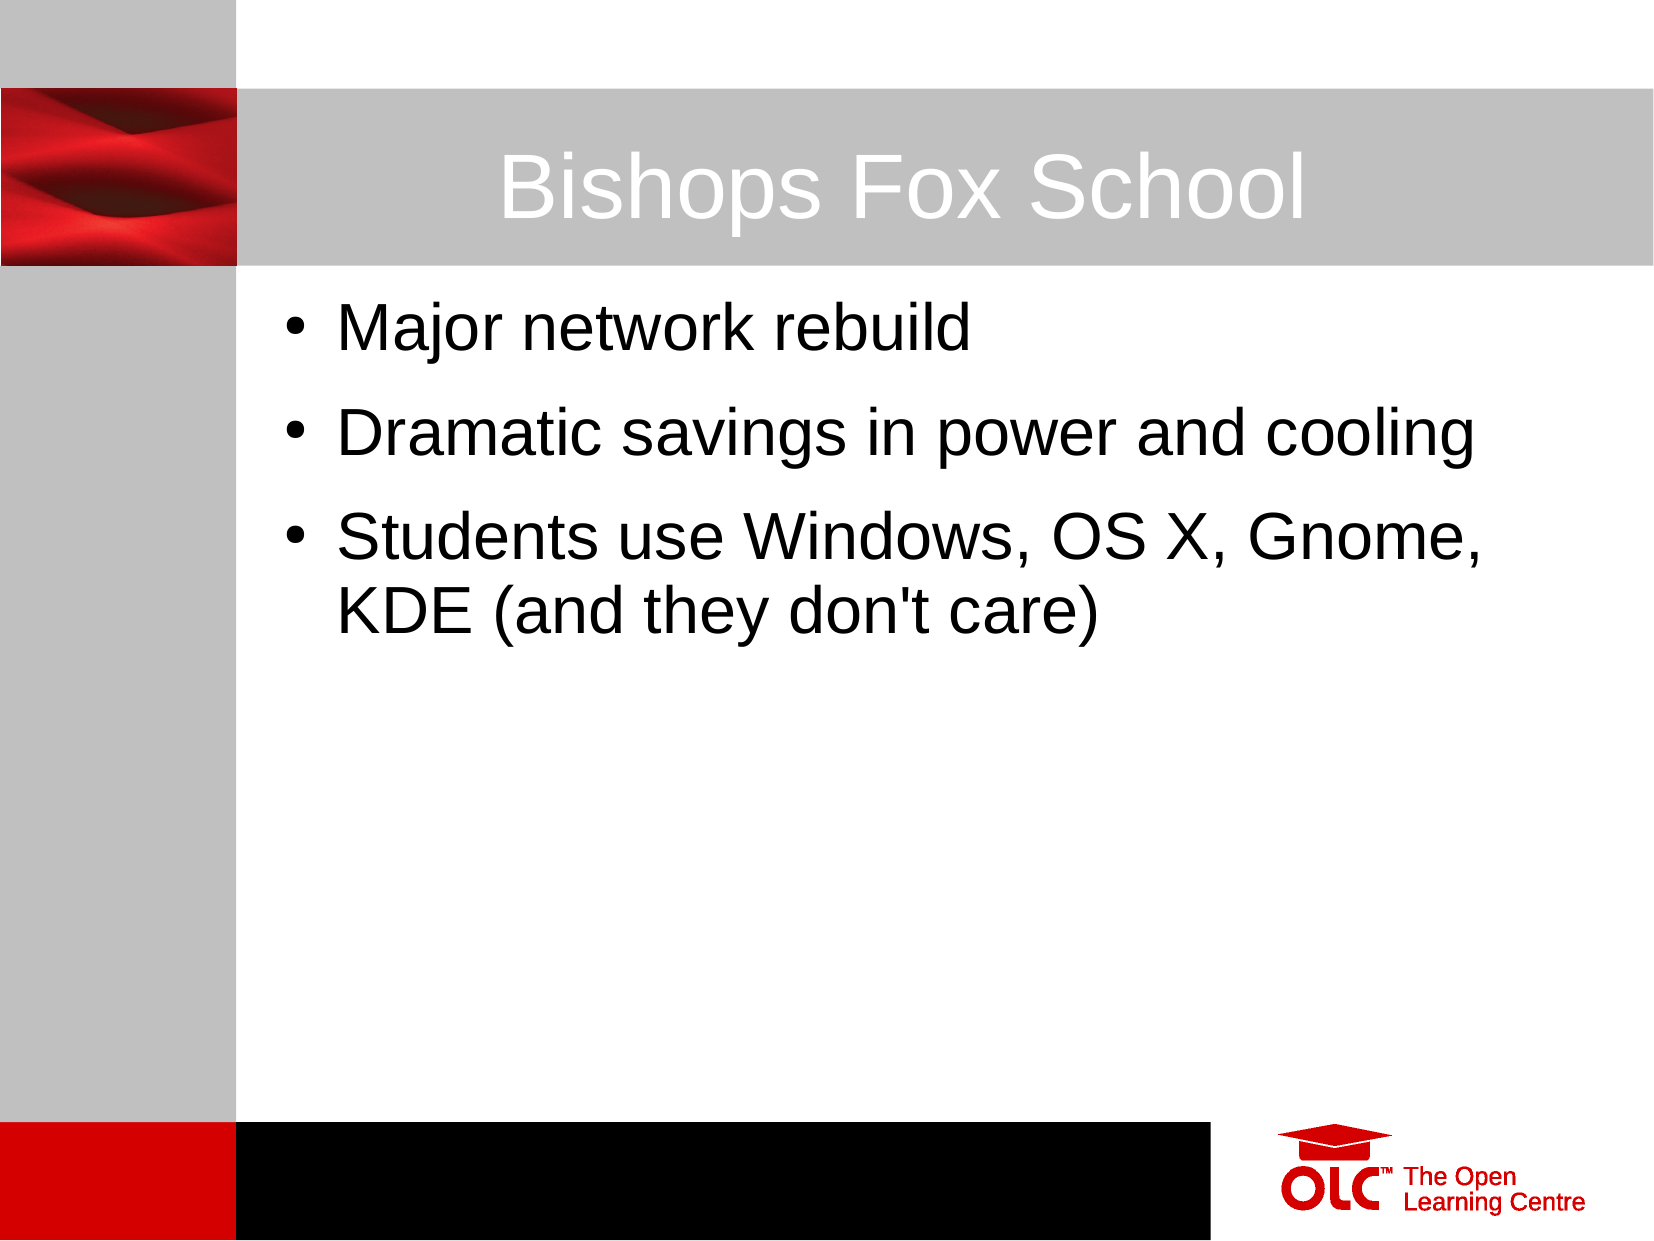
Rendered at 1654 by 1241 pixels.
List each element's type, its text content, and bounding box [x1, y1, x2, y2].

title Bishops Fox School [236, 118, 1571, 257]
picture [1269, 1121, 1589, 1220]
list Major network rebuild Dramatic savings in power and cooling Students use Windows, OS X, Gnome, KDE (and they don't care) [265, 290, 1571, 1109]
picture [1, 88, 237, 266]
